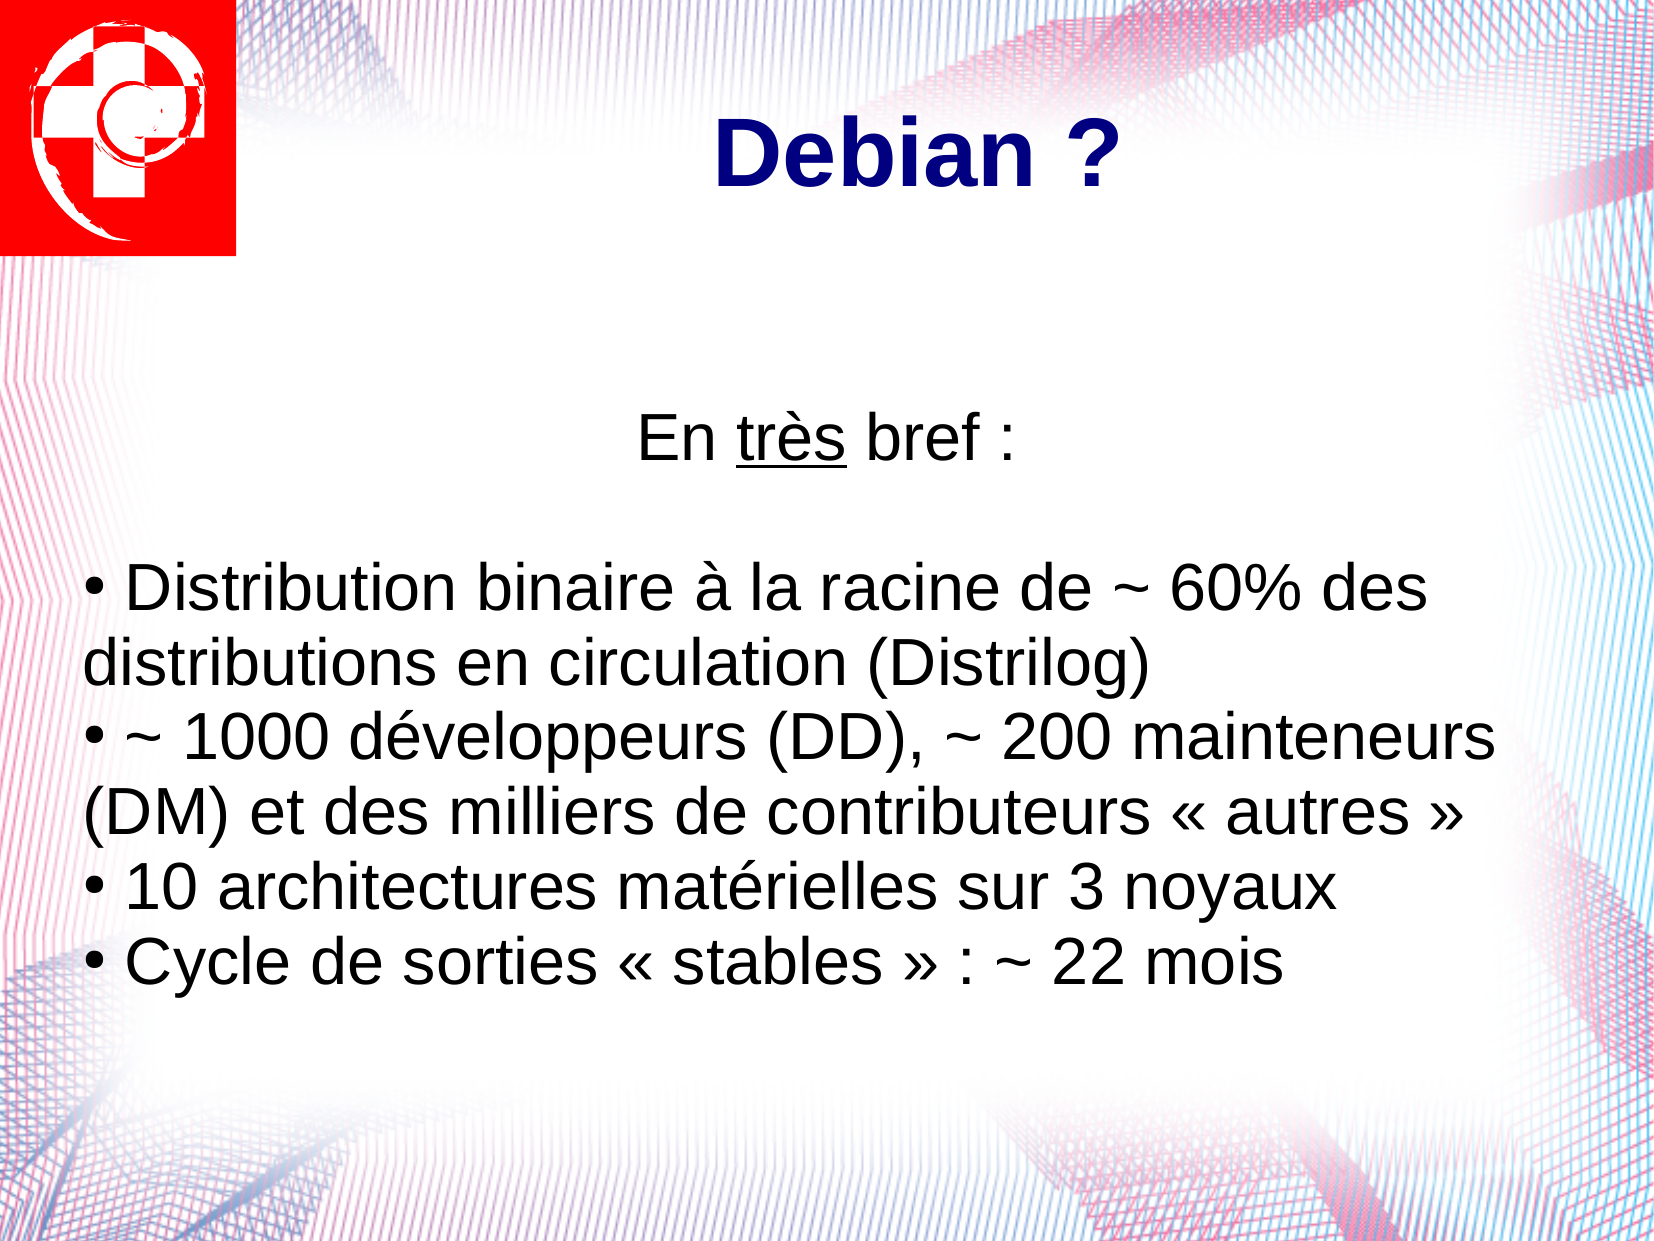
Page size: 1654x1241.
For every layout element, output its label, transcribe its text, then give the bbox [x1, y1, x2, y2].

title Debian ? [265, 49, 1571, 257]
picture [0, 0, 1654, 1241]
subtitle En très bref : Distribution binaire à la racine de ~ 60% des distributions en circulation (Distrilog) ~ 1000 développeurs (DD), ~ 200 mainteneurs (DM) et des milliers de contributeurs « autres » 10 architectures matérielles sur 3 noyaux Cycle de sorties « stables » : ~ 22 mois [82, 290, 1571, 1109]
